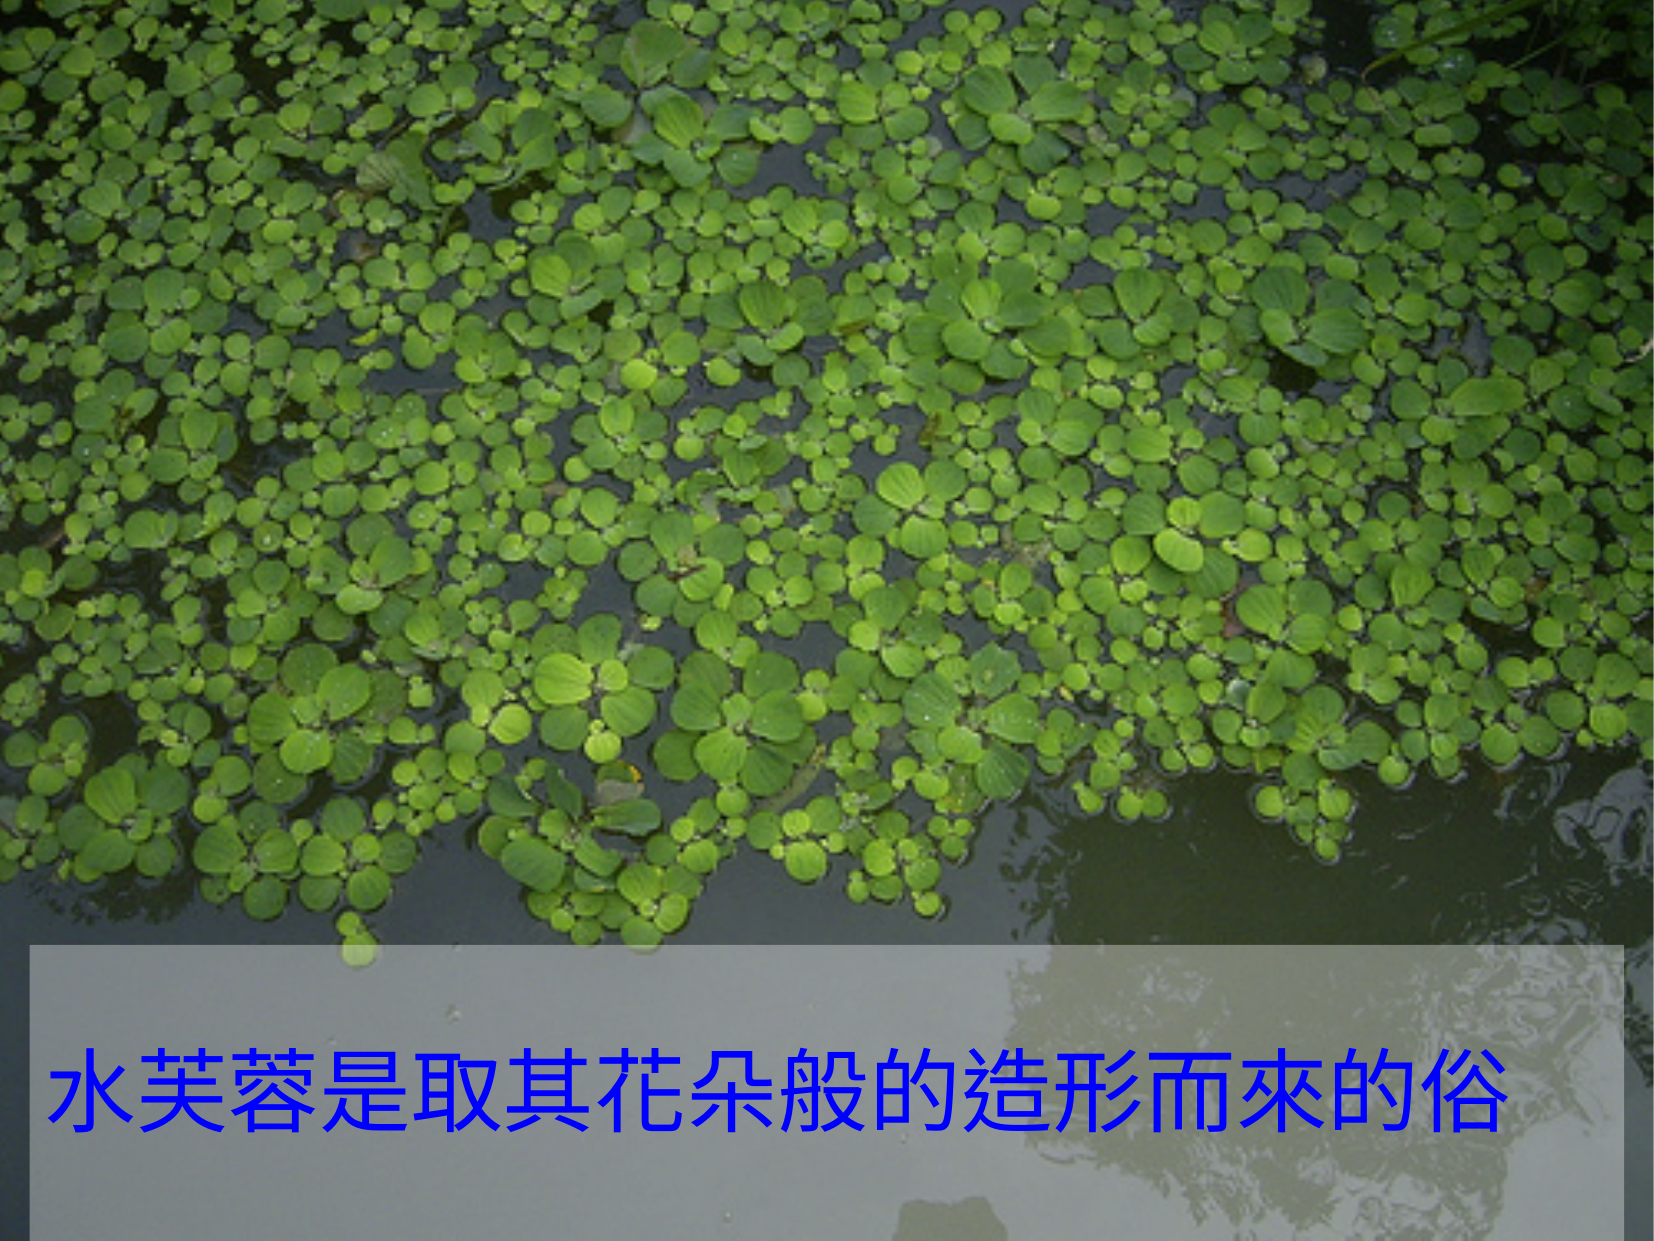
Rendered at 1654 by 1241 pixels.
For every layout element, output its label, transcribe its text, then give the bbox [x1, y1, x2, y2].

text_box 水芙蓉是取其花朵般的造形而來的俗稱，正式名稱為大萍。 [29, 944, 1625, 1211]
picture [0, 0, 1654, 1241]
